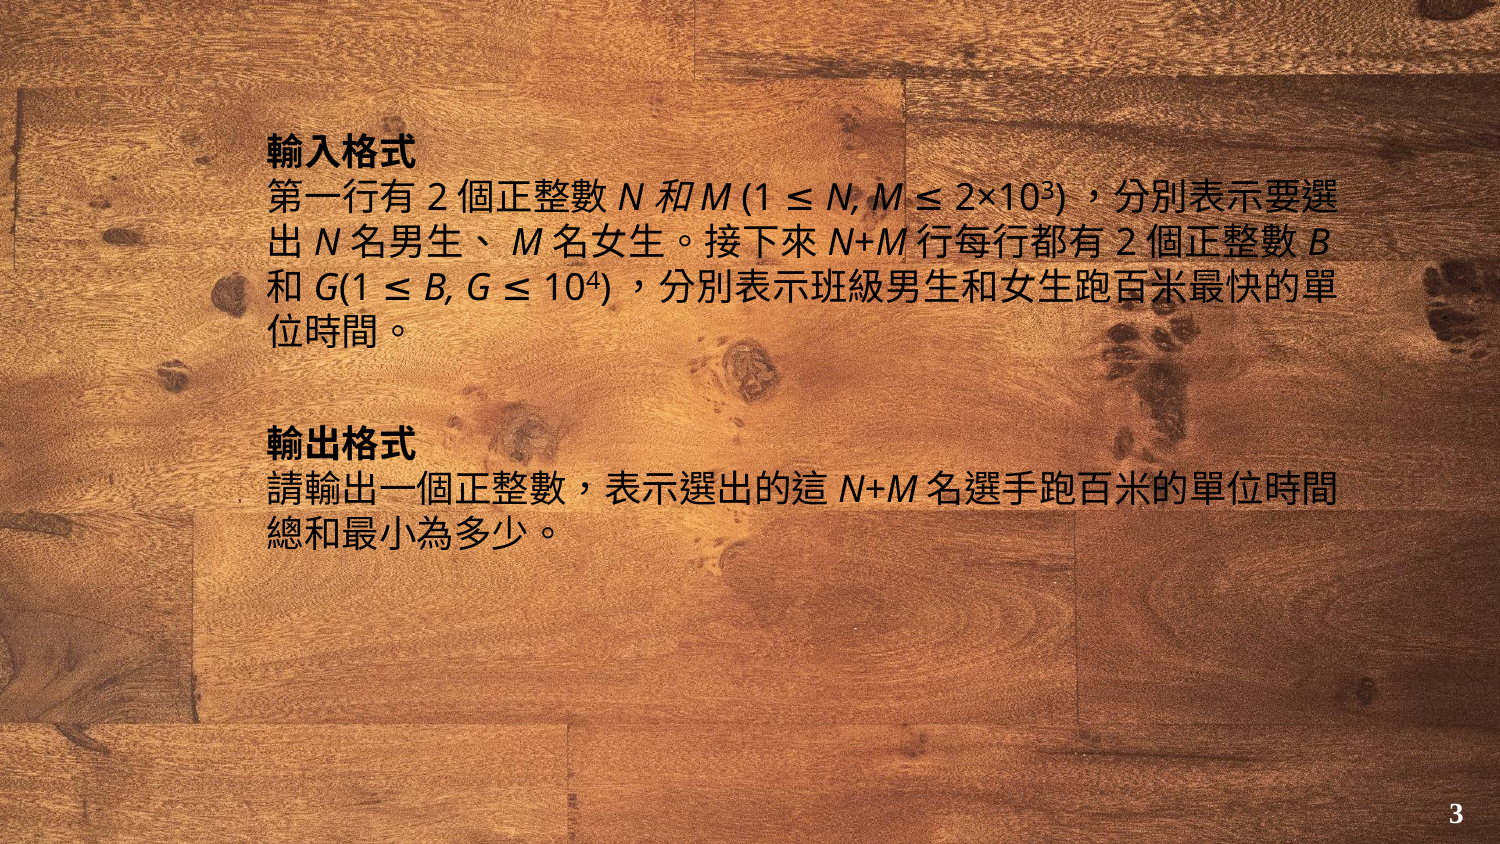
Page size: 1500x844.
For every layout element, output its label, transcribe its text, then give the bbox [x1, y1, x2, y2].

slide_number 3 [1434, 779, 1500, 844]
list 輸入格式 第一行有2個正整數N和M (1 ≤ N, M ≤ 2×103)，分別表示要選出N名男生、M名女生。接下來N+M行每行都有2個正整數B和G(1 ≤ B, G ≤ 104)，分別表示班級男生和女生跑百米最快的單位時間。 輸出格式 請輸出一個正整數，表示選出的這N+M名選手跑百米的單位時間總和最小為多少。 [251, 97, 1364, 723]
